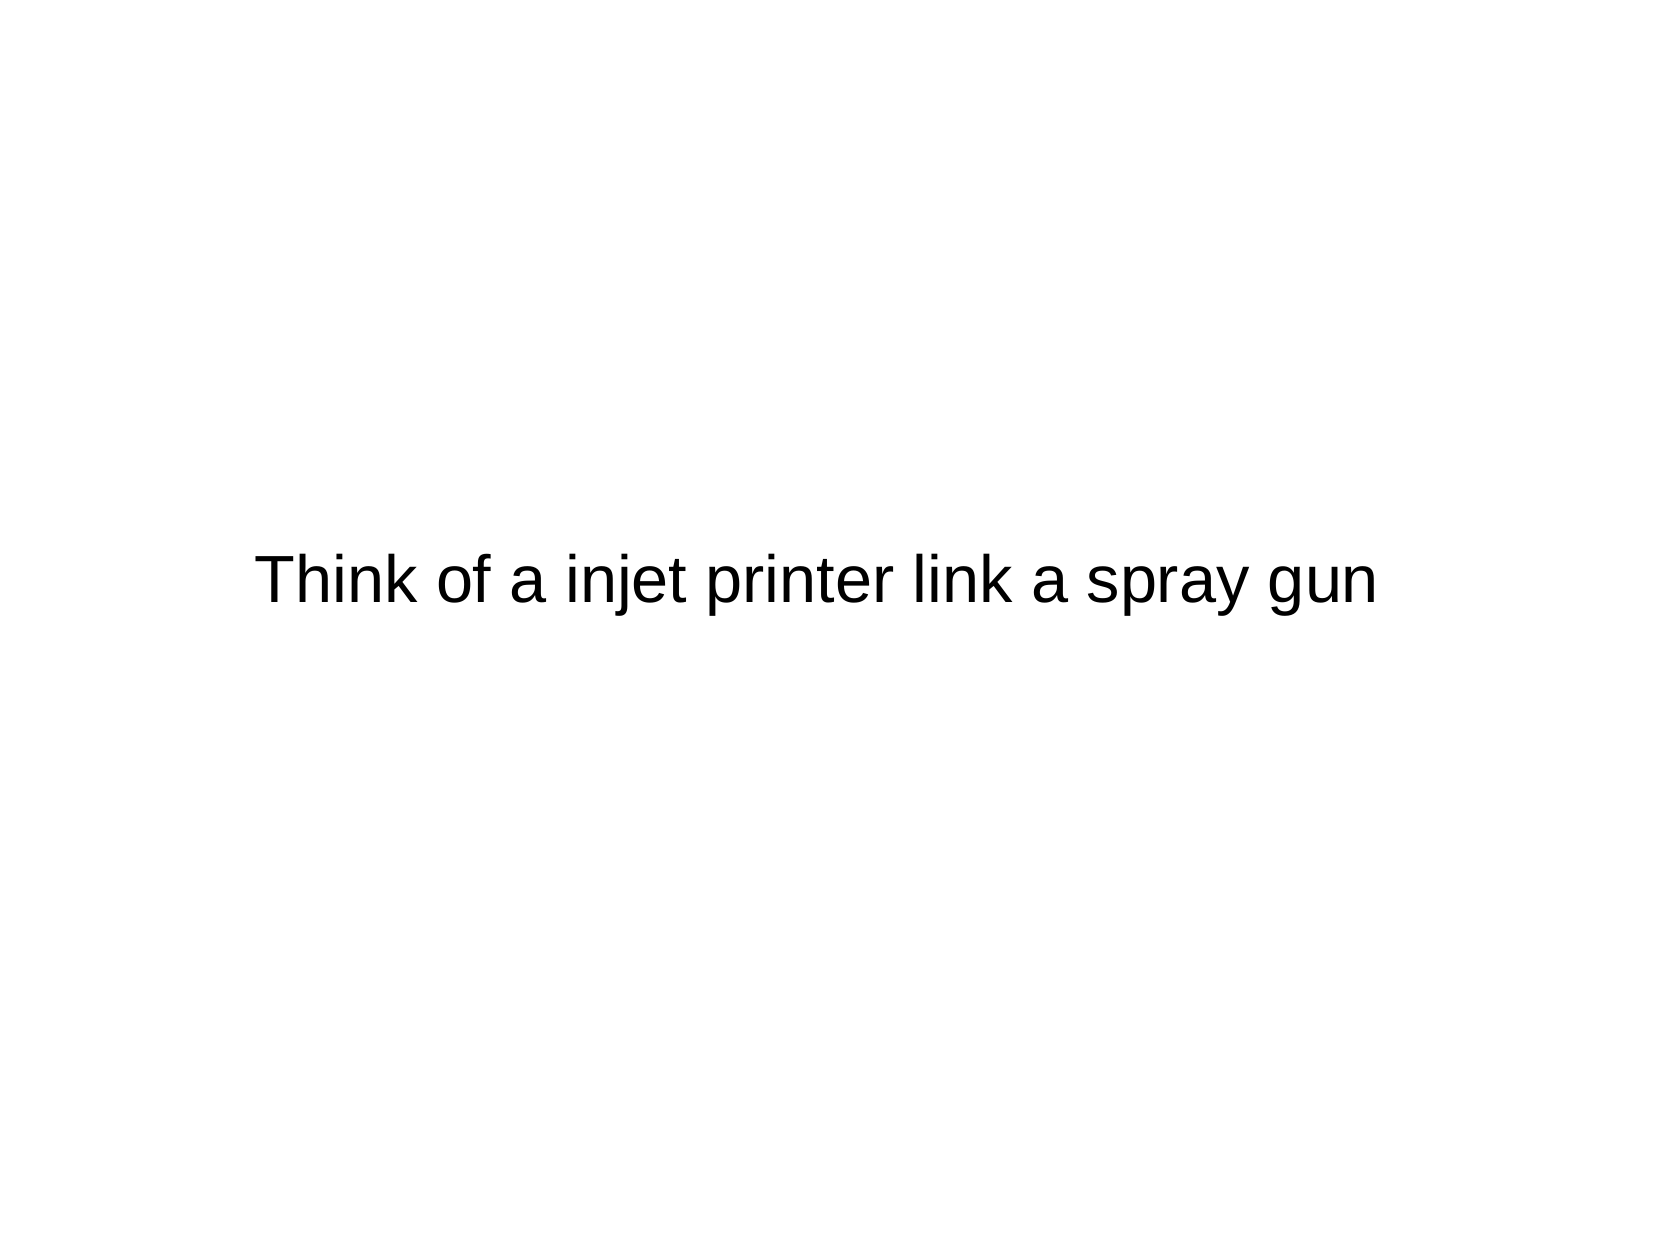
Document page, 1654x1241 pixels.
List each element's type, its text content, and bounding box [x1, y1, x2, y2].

subtitle Think of a injet printer link a spray gun [82, 56, 1571, 1102]
